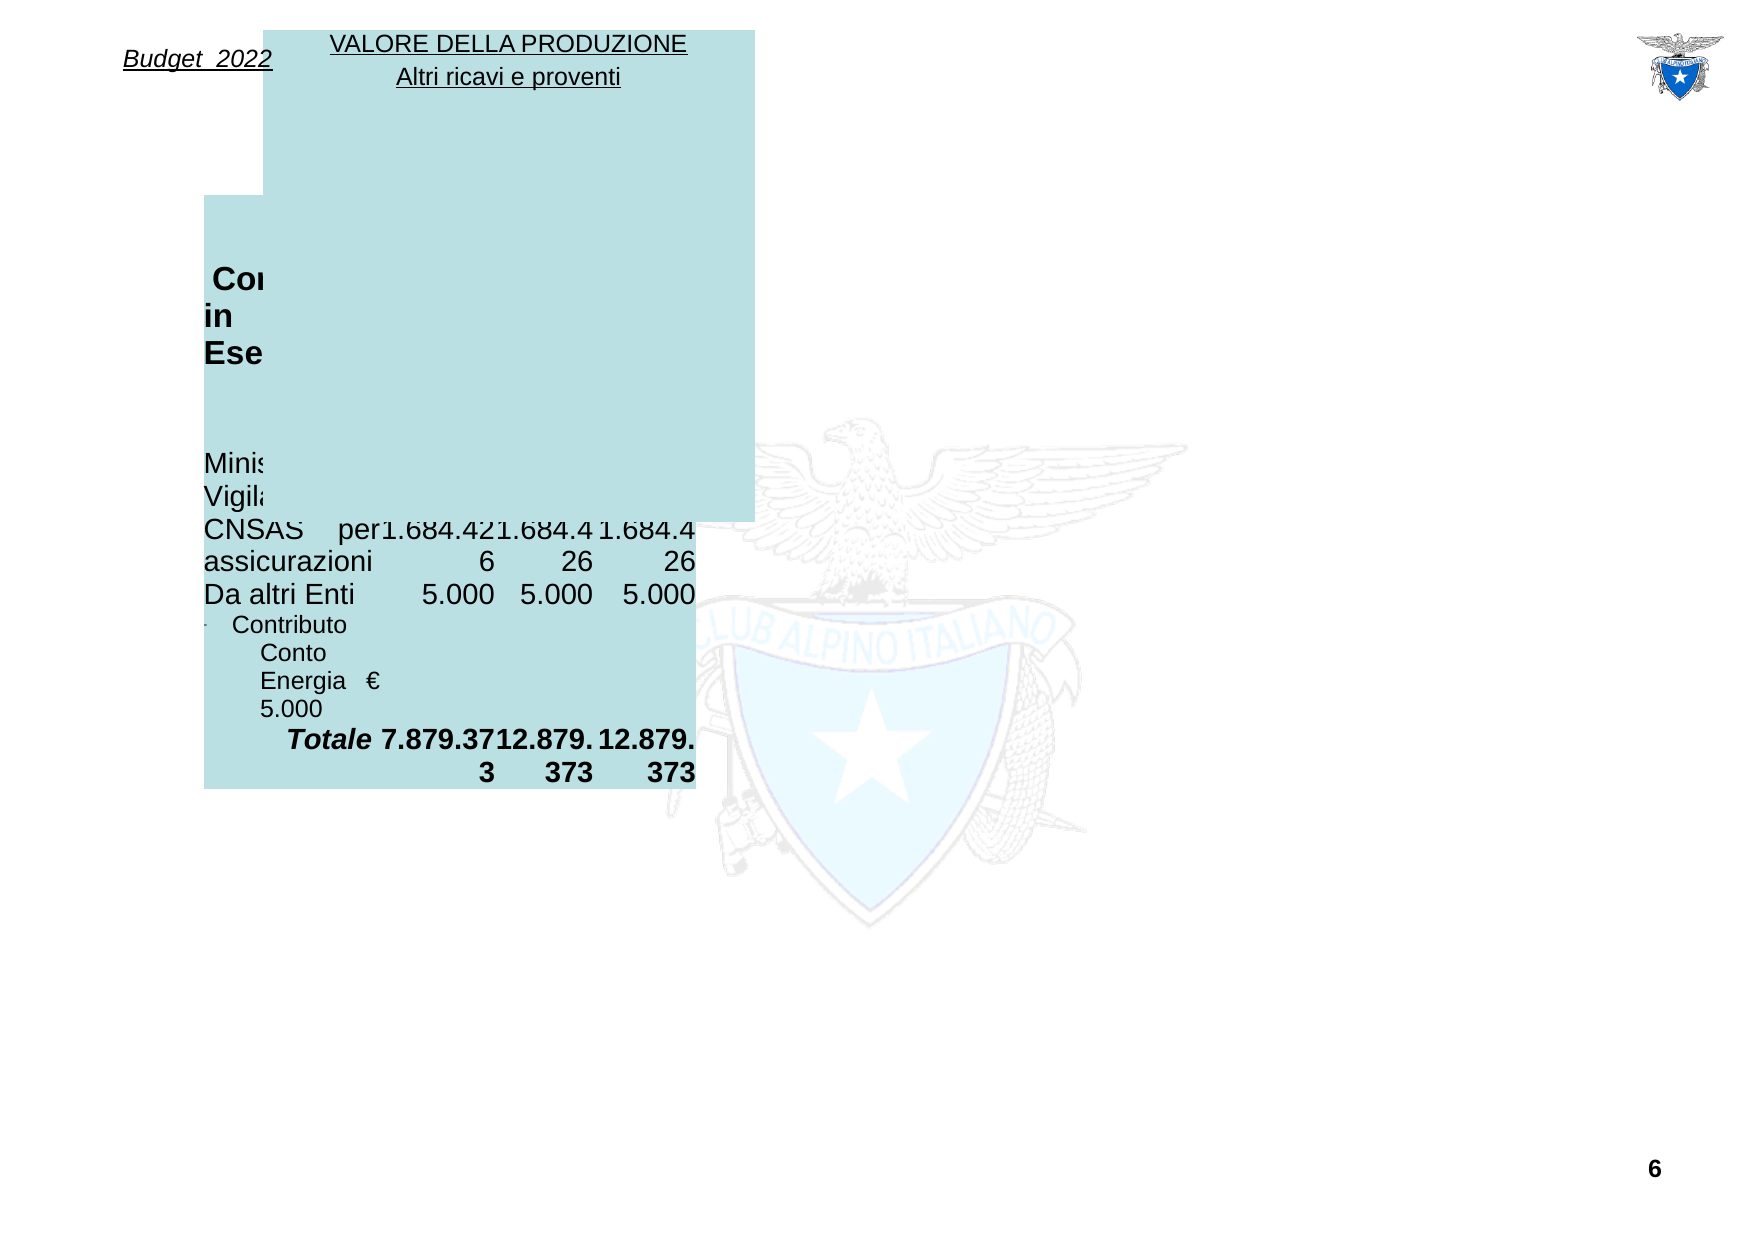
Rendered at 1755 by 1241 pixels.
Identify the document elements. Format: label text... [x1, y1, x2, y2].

picture [533, 388, 1221, 988]
table_cell 7.879.373 [380, 723, 495, 789]
picture [1633, 29, 1728, 108]
table_cell 1.684.426 [495, 522, 593, 578]
table_cell Ministero Vigilante [204, 447, 263, 513]
table_cell 5.000 [380, 578, 495, 723]
table_header VALORE DELLA PRODUZIONE Altri ricavi e proventi [263, 30, 755, 522]
table_cell Da altri Enti Contributo Conto Energia € 5.000 [204, 578, 380, 723]
table_cell 12.879.373 [495, 723, 593, 789]
table_cell 12.879.373 [593, 723, 696, 789]
text_box Budget 2022 [50, 35, 346, 82]
table_cell 5.000 [495, 578, 593, 723]
table_cell Totale [204, 723, 380, 789]
table_header Contributi in Conto Esercizio [204, 195, 263, 447]
table_cell CNSAS per assicurazioni [204, 513, 380, 578]
table_cell 1.684.426 [380, 522, 495, 578]
table_cell 5.000 [593, 578, 696, 723]
text_box 6 [1633, 1145, 1681, 1191]
table_cell 1.684.426 [593, 522, 696, 578]
